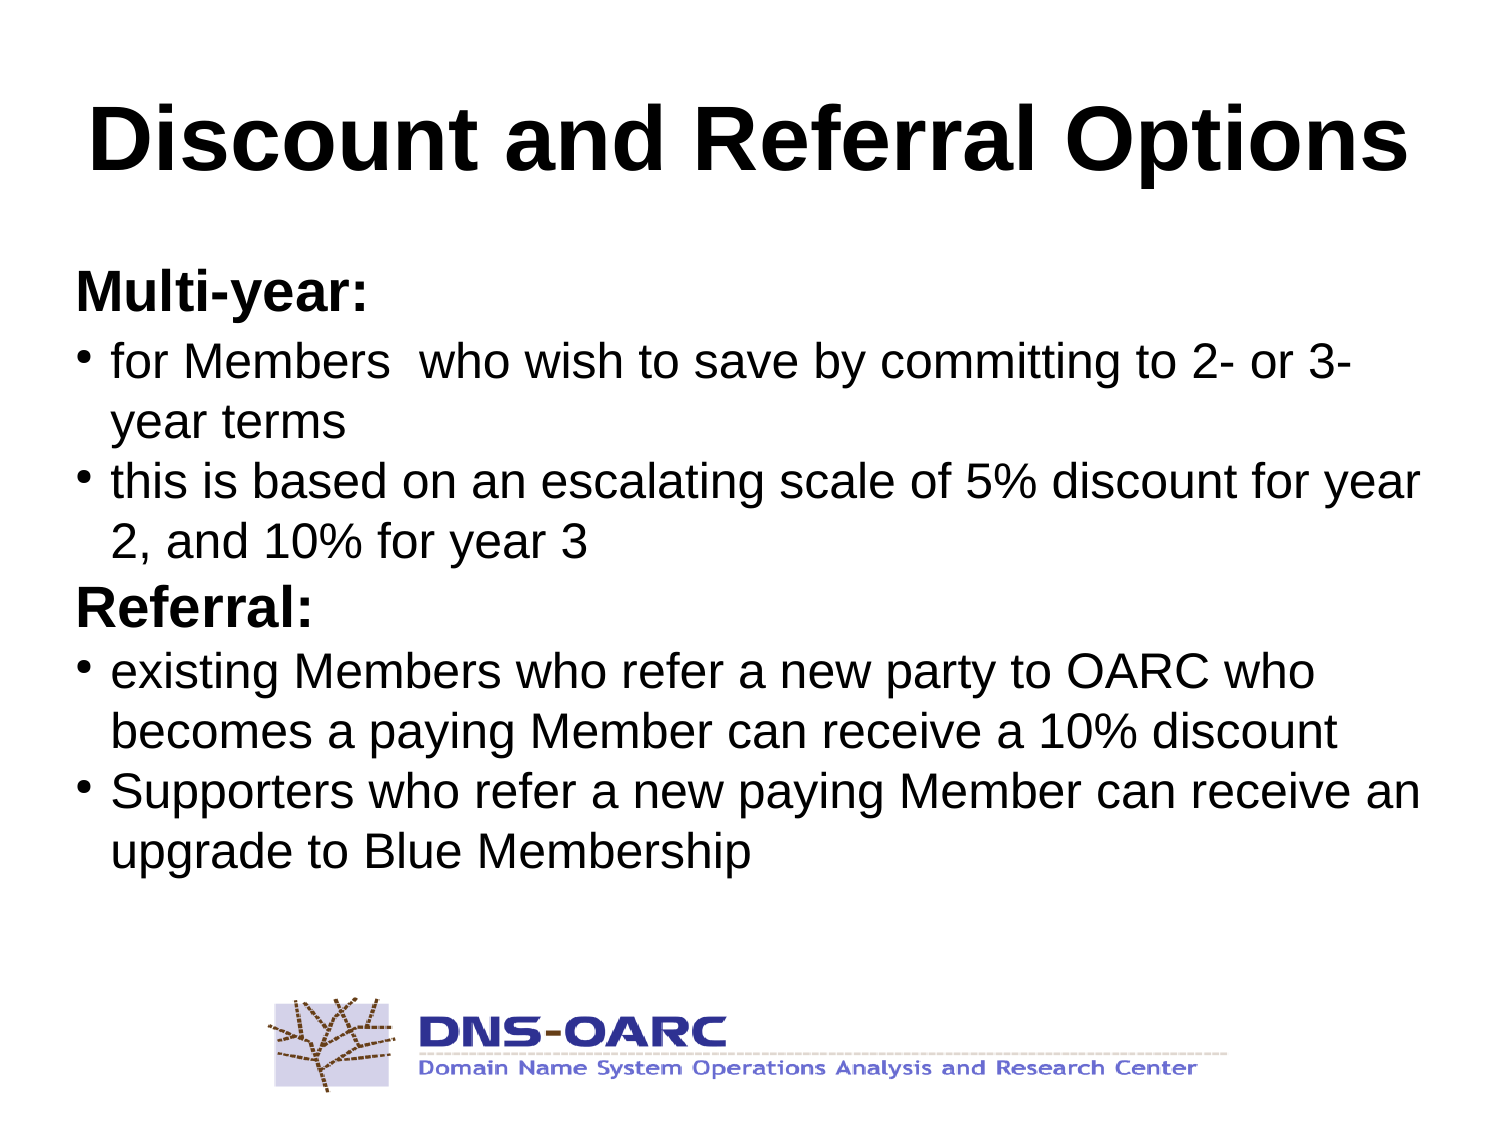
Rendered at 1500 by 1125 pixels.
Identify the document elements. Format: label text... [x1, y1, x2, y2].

title Discount and Referral Options [75, 44, 1425, 233]
picture [214, 991, 1259, 1099]
text_box Multi-year: for Members who wish to save by committing to 2- or 3-year terms this is based on an escalating scale of 5% discount for year 2, and 10% for year 3 Referral: existing Members who refer a new party to OARC who becomes a paying Member can receive a 10% discount Supporters who refer a new paying Member can receive an upgrade to Blue Membership [74, 252, 1425, 941]
